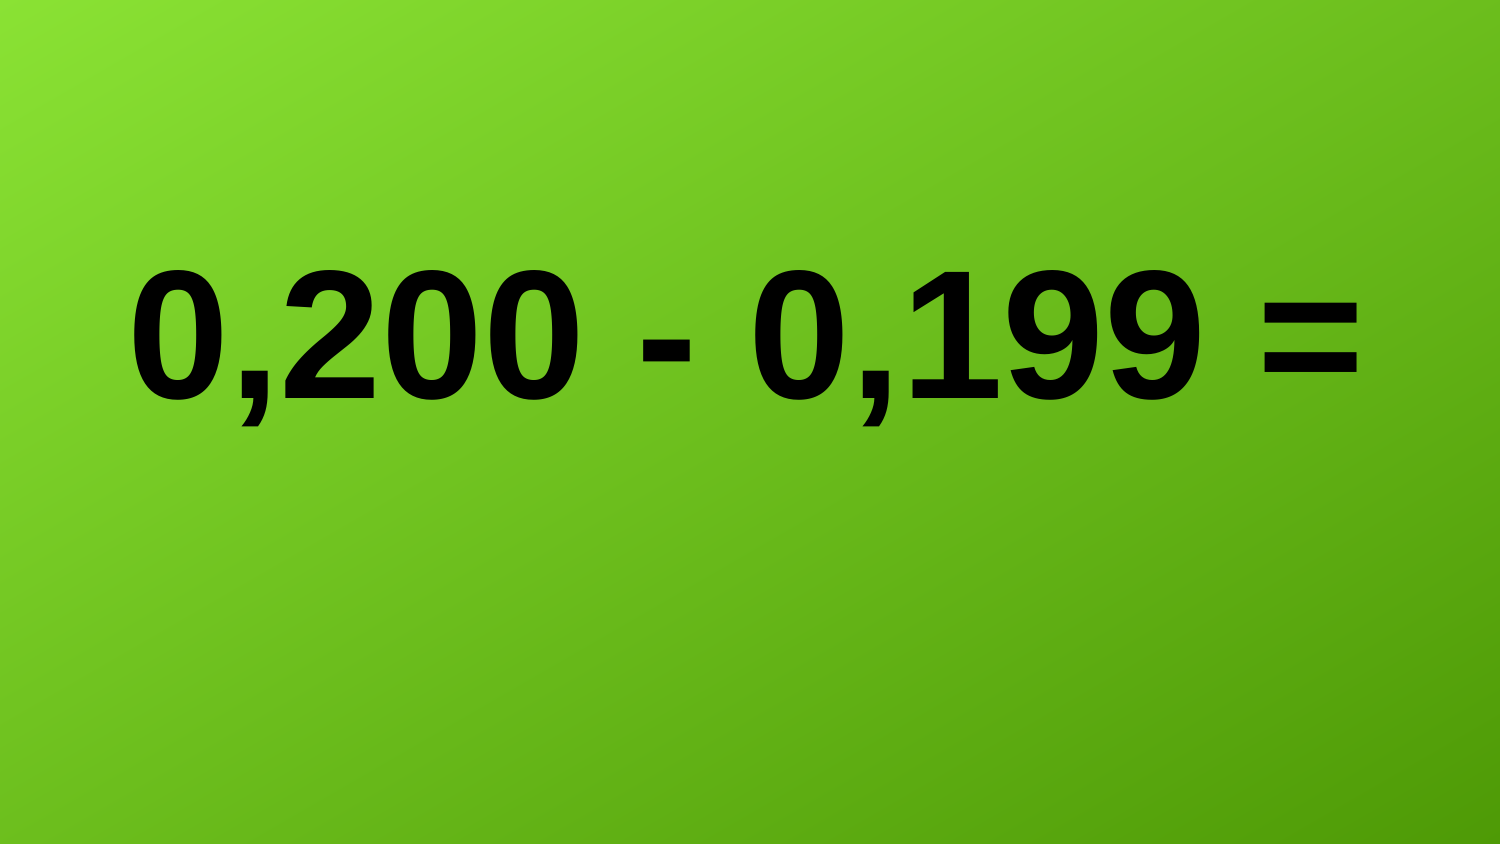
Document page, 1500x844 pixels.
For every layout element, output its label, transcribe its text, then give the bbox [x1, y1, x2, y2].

text_box 0,200 - 0,199 = [112, 259, 1388, 450]
